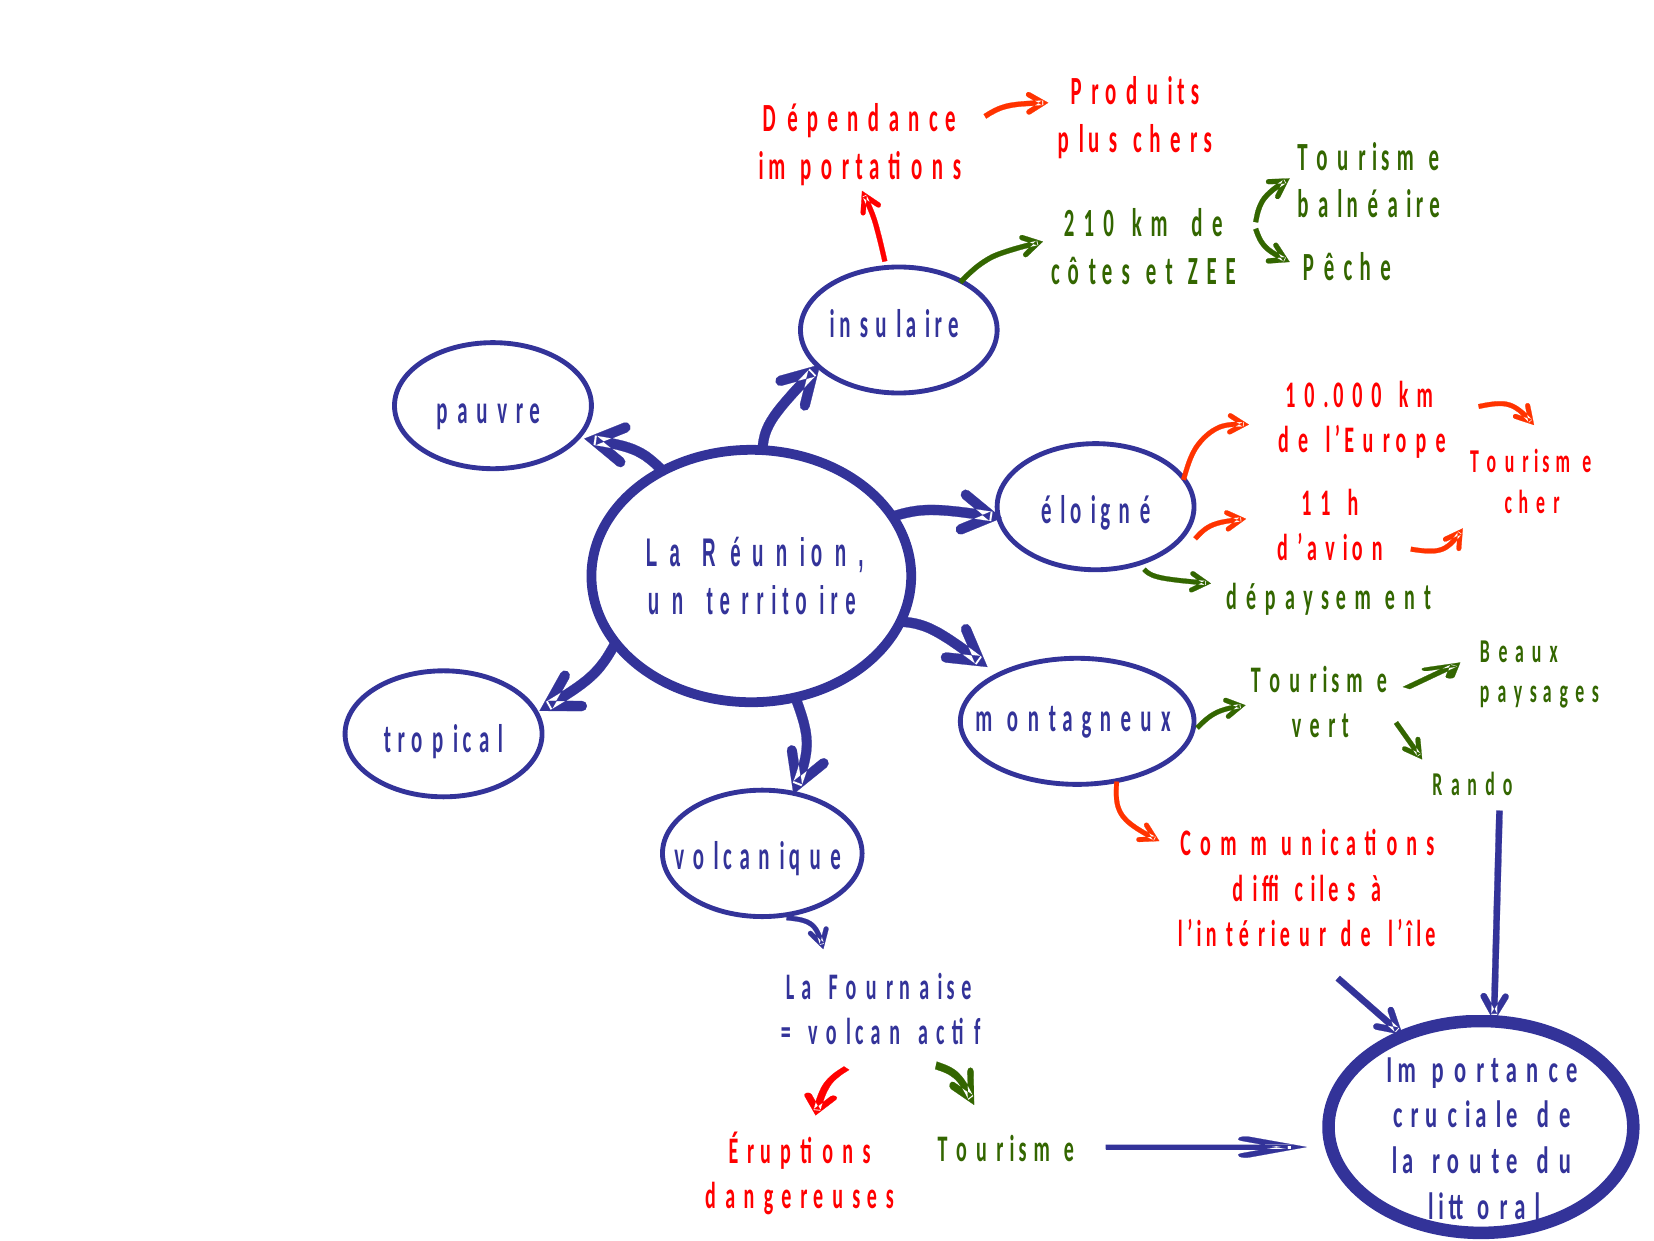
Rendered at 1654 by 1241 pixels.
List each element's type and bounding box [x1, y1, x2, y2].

picture [335, 59, 1654, 1241]
